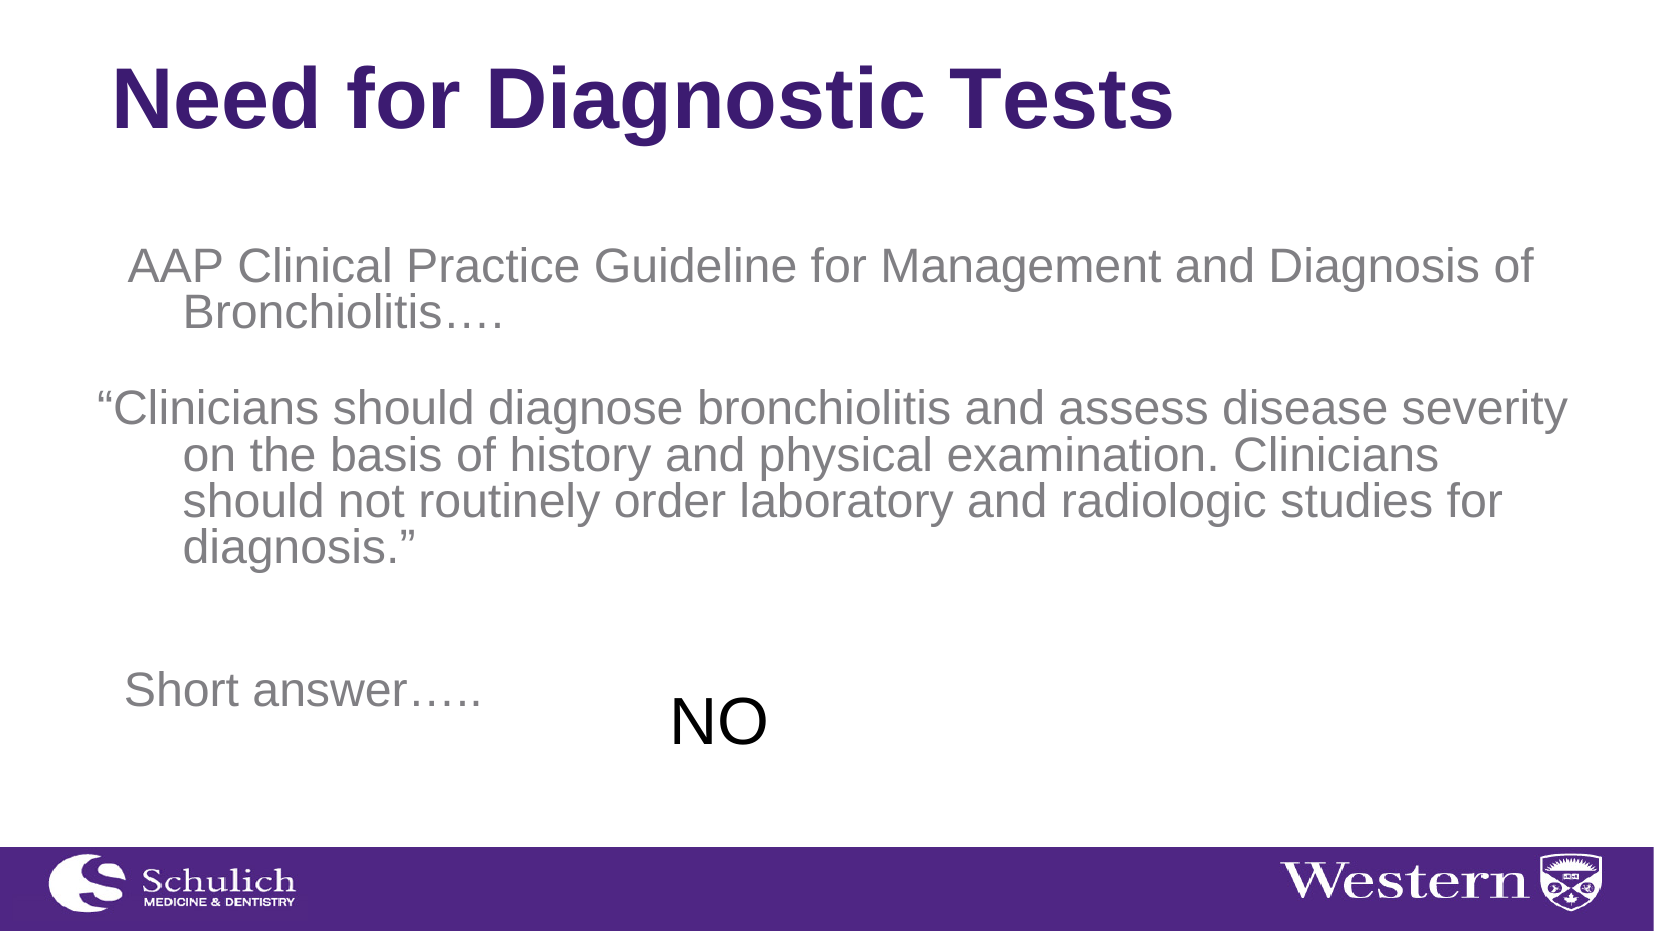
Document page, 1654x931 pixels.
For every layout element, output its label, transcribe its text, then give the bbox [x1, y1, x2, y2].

text_box NO [654, 670, 957, 766]
picture [0, 0, 1654, 931]
title Need for Diagnostic Tests [96, 0, 1335, 218]
list AAP Clinical Practice Guideline for Management and Diagnosis of Bronchiolitis…. “Clinicians should diagnose bronchiolitis and assess disease severity on the basis of history and physical examination. Clinicians should not routinely order laboratory and radiologic studies for diagnosis.” Short answer….. [55, 237, 1588, 931]
